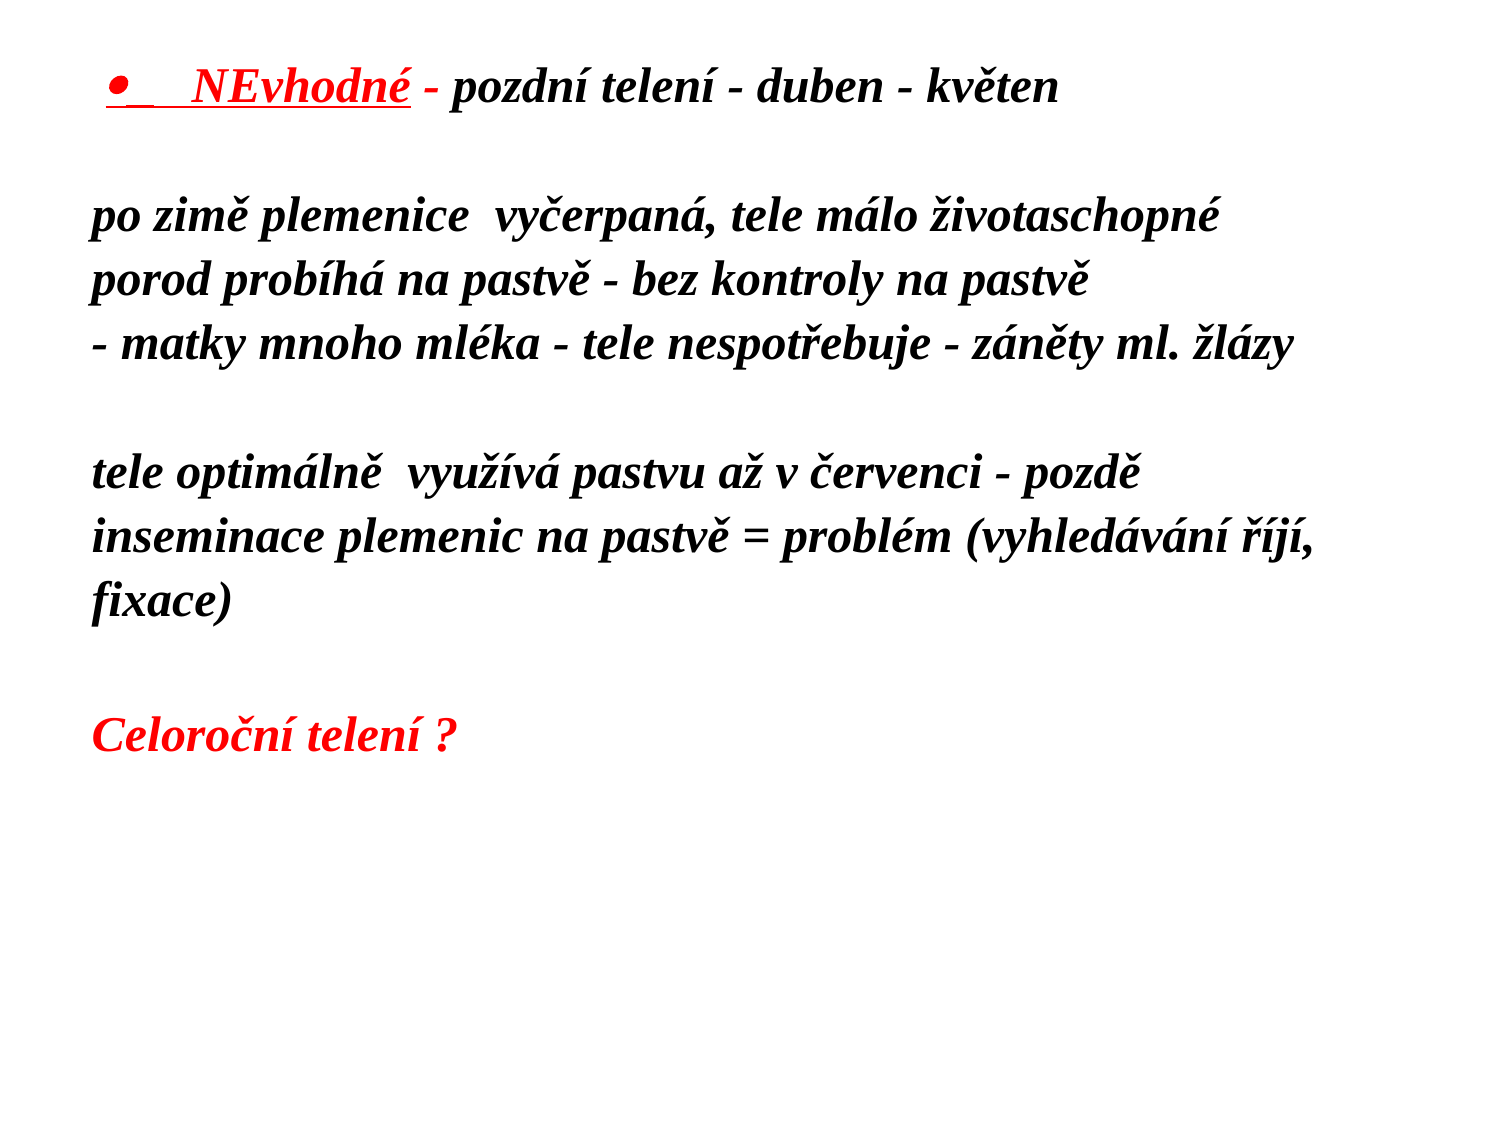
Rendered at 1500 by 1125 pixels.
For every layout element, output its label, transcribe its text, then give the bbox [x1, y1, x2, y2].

list  NEvhodné - pozdní telení - duben - květen po zimě plemenice vyčerpaná, tele málo životaschopné porod probíhá na pastvě - bez kontroly na pastvě - matky mnoho mléka - tele nespotřebuje - záněty ml. žlázy tele optimálně využívá pastvu až v červenci - pozdě inseminace plemenic na pastvě = problém (vyhledávání říjí, fixace) Celoroční telení ? [76, 54, 1459, 1125]
